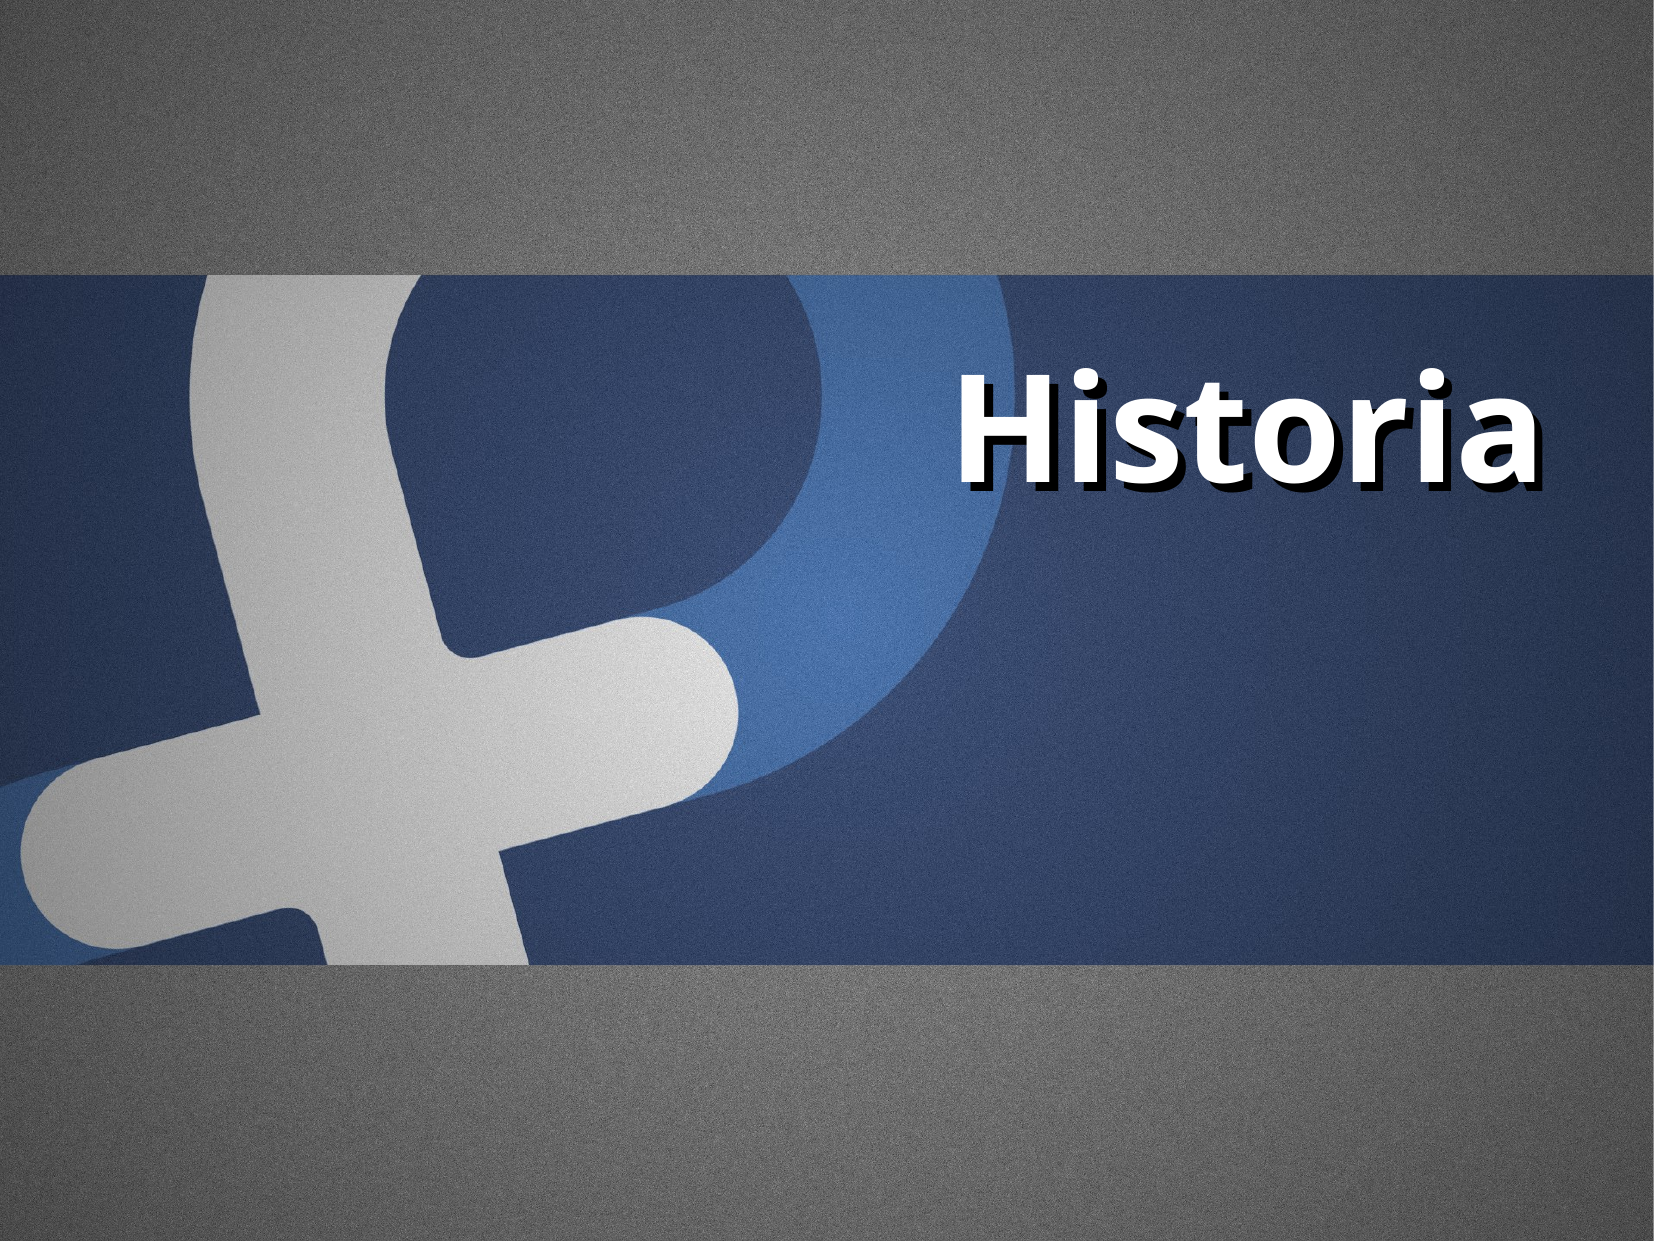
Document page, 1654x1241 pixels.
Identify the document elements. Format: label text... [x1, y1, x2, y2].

text_box Historia [446, 315, 1561, 654]
picture [0, 0, 1654, 1241]
